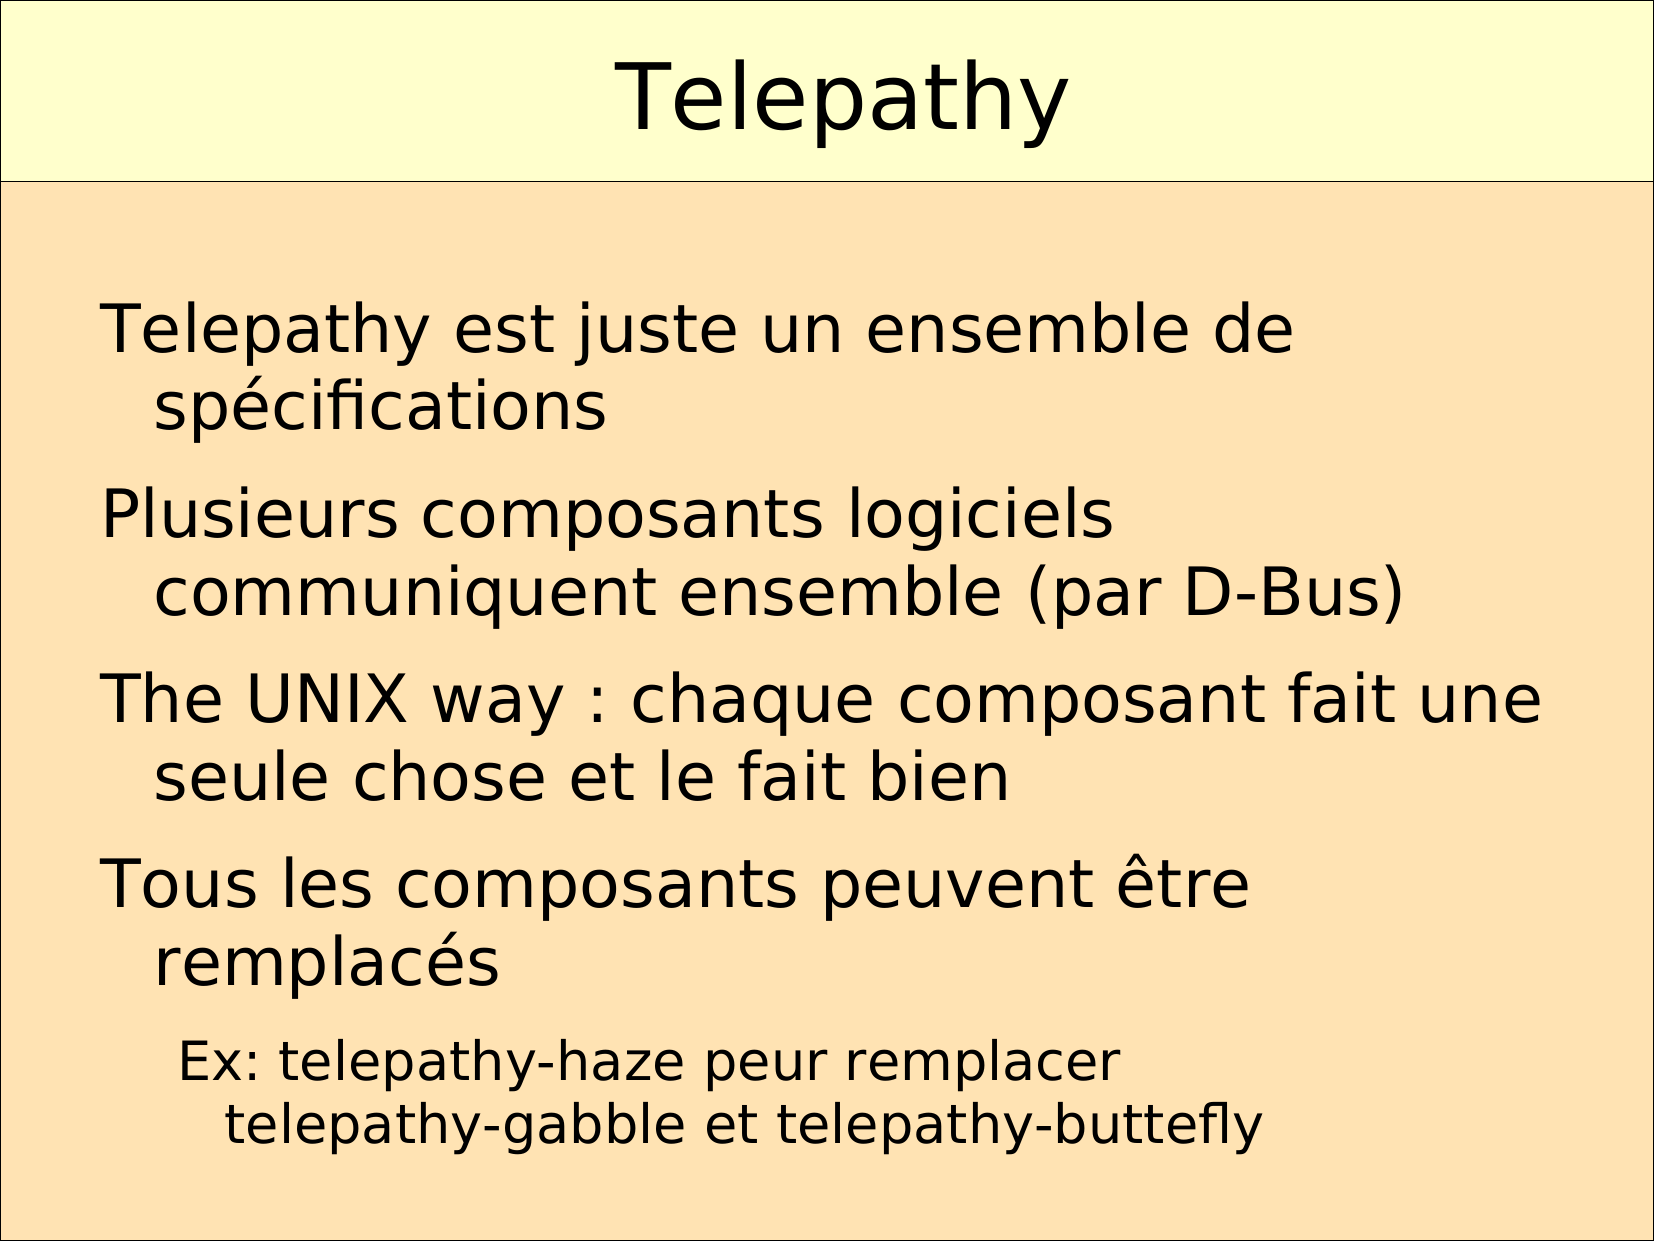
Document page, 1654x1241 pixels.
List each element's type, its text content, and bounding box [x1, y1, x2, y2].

title Telepathy [135, 37, 1552, 158]
list Telepathy est juste un ensemble de spécifications Plusieurs composants logiciels communiquent ensemble (par D-Bus) The UNIX way : chaque composant fait une seule chose et le fait bien Tous les composants peuvent être remplacés Ex: telepathy-haze peur remplacer telepathy‑gabble et telepathy-buttefly [82, 290, 1571, 1157]
